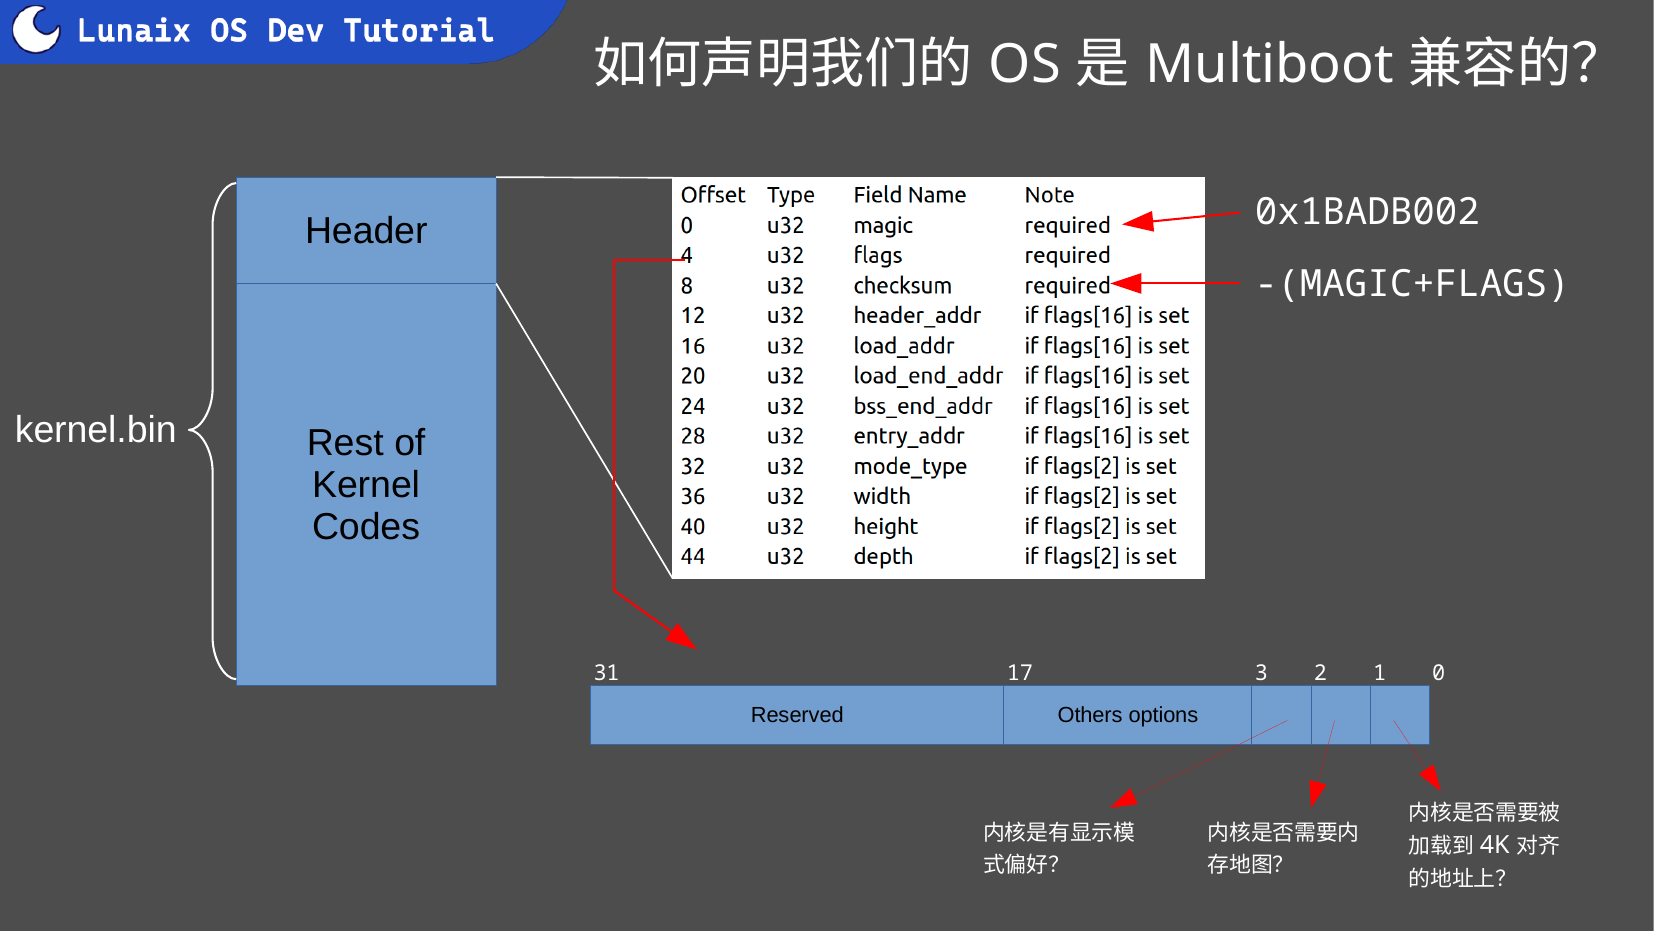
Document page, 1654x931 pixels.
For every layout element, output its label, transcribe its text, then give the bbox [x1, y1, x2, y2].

text_box 内核是有显示模式偏好？ [968, 807, 1170, 886]
text_box 2 [1300, 649, 1359, 690]
text_box 内核是否需要被加载到4K对齐的地址上？ [1393, 788, 1595, 898]
text_box 1 [1359, 649, 1418, 690]
text_box Rest of Kernel Codes [236, 283, 497, 686]
text_box Others options [1003, 685, 1252, 745]
text_box -(MAGIC+FLAGS) [1240, 248, 1619, 319]
picture [0, 0, 1654, 931]
text_box 31 [578, 649, 638, 690]
text_box [1252, 690, 1430, 745]
text_box kernel.bin [0, 401, 201, 461]
text_box 0x1BADB002 [1240, 177, 1571, 236]
text_box 3 [1240, 649, 1300, 690]
text_box Header [236, 177, 497, 283]
text_box 内核是否需要内存地图？ [1192, 807, 1394, 886]
text_box 如何声明我们的OS是Multiboot兼容的？ [578, 11, 1642, 111]
text_box Reserved [590, 685, 1003, 745]
picture [201, 185, 236, 677]
text_box 0 [1418, 649, 1477, 690]
text_box 17 [992, 649, 1052, 690]
